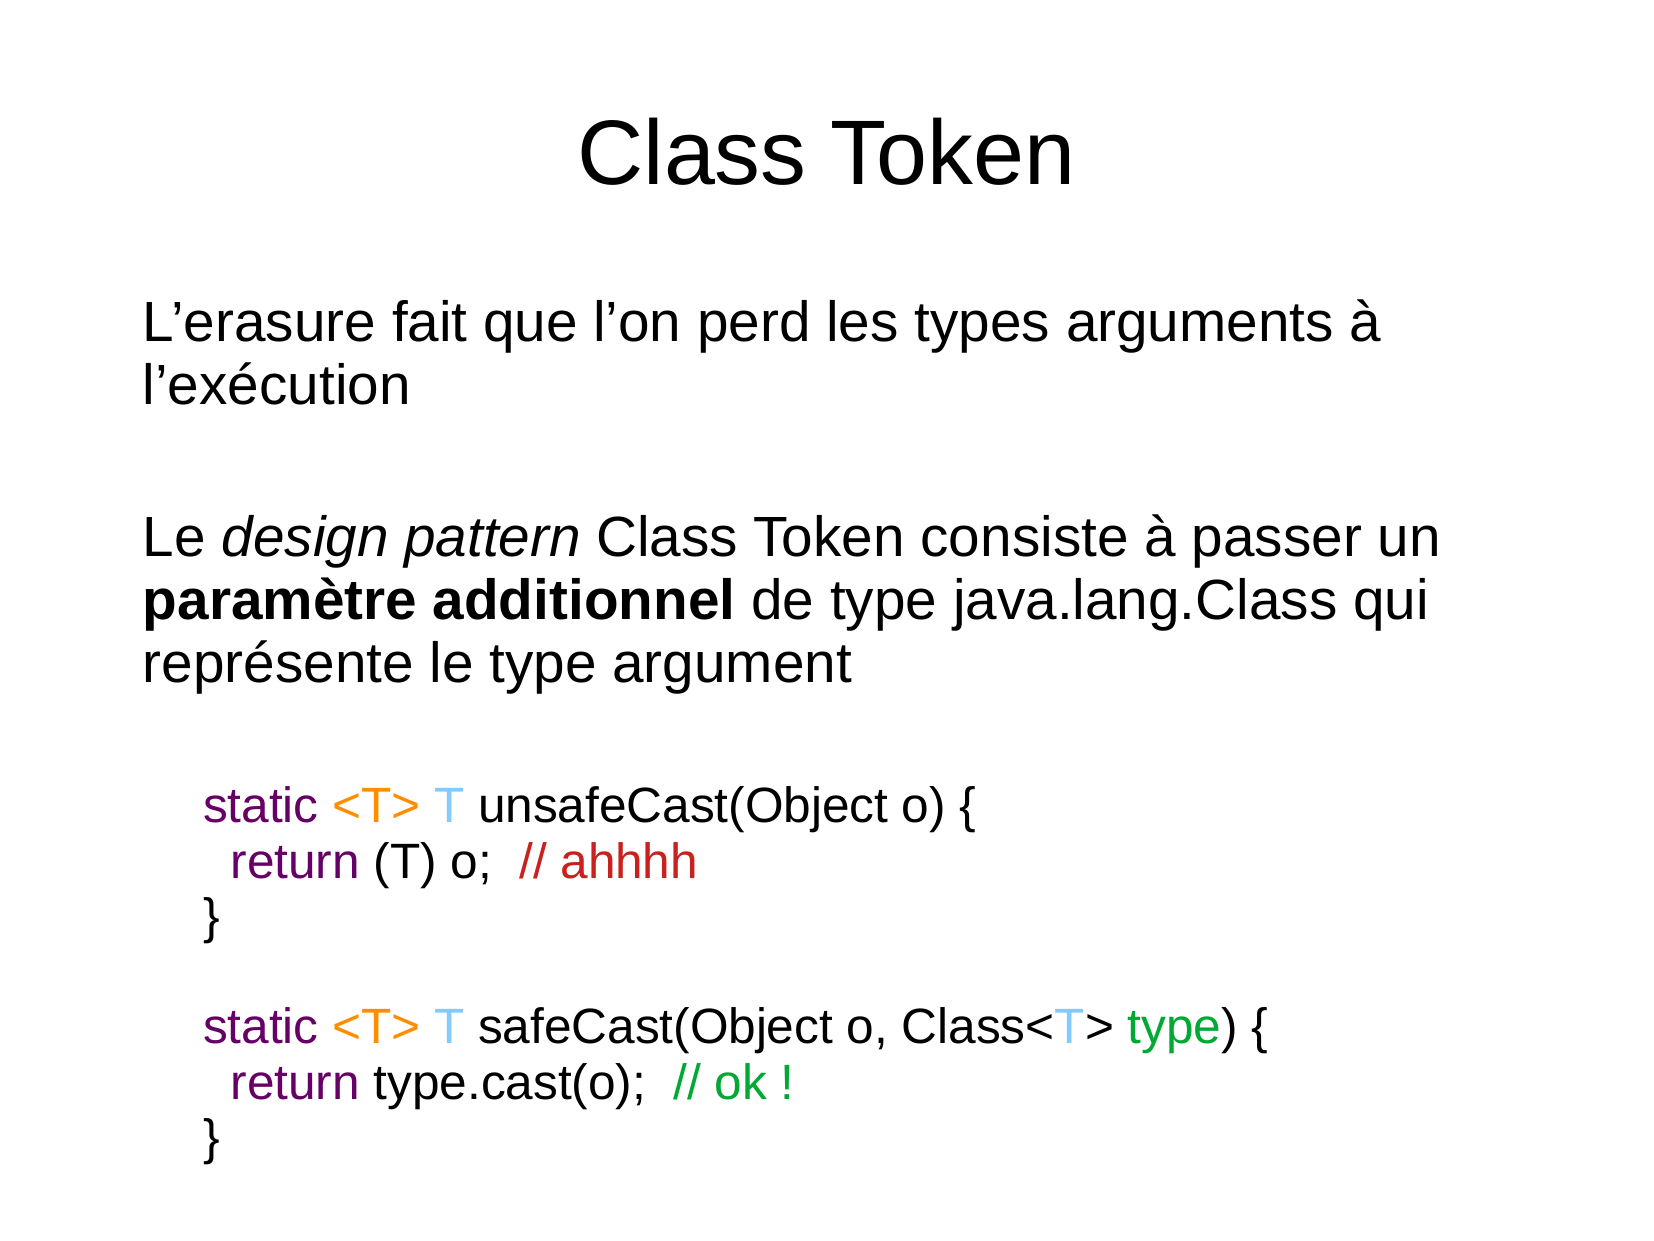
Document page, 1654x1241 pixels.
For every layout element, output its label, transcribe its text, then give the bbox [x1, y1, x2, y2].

title Class Token [82, 49, 1571, 257]
list L’erasure fait que l’on perd les types arguments à l’exécution Le design pattern Class Token consiste à passer un paramètre additionnel de type java.lang.Class qui représente le type argument static <T> T unsafeCast(Object o) { return (T) o; // ahhhh } static <T> T safeCast(Object o, Class<T> type) { return type.cast(o); // ok ! } [82, 290, 1571, 1171]
